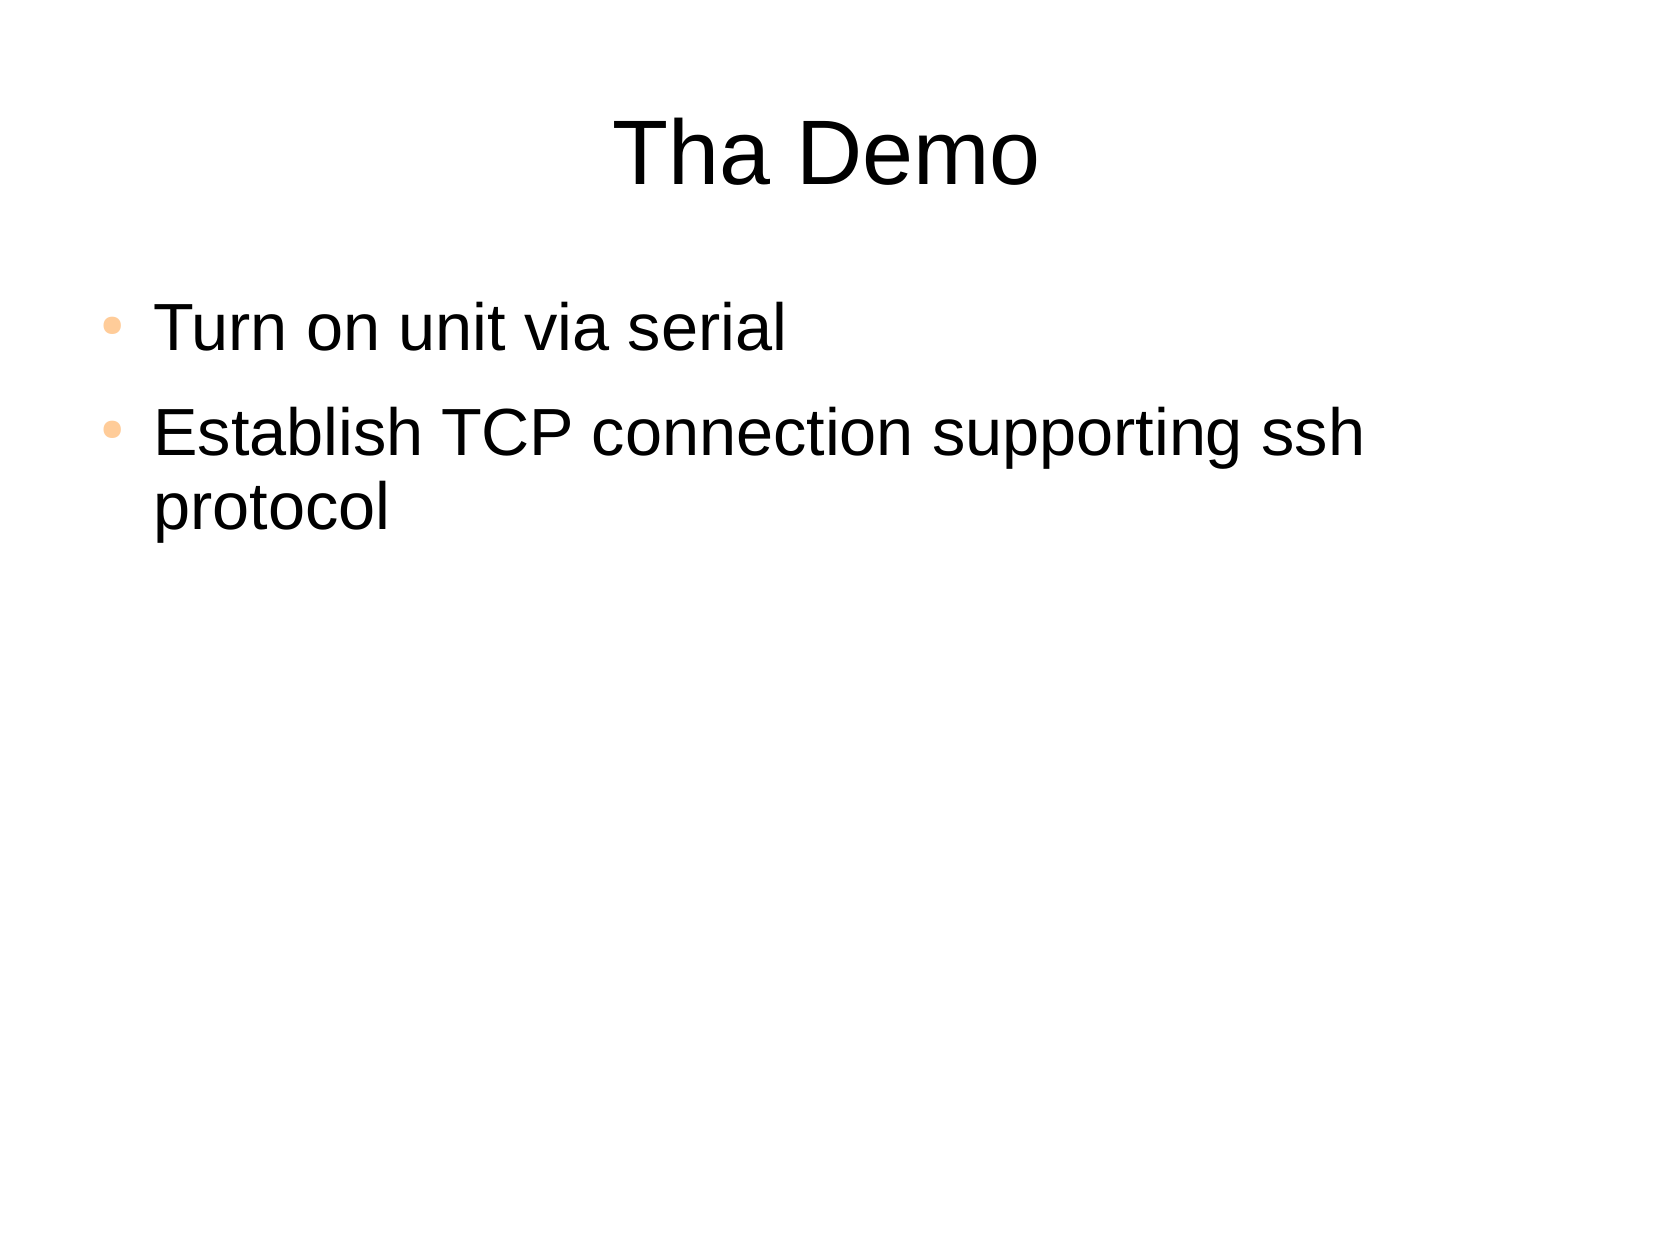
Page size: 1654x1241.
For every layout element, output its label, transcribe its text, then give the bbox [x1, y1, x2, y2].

list Turn on unit via serial Establish TCP connection supporting ssh protocol [82, 290, 1571, 1109]
title Tha Demo [82, 49, 1571, 257]
